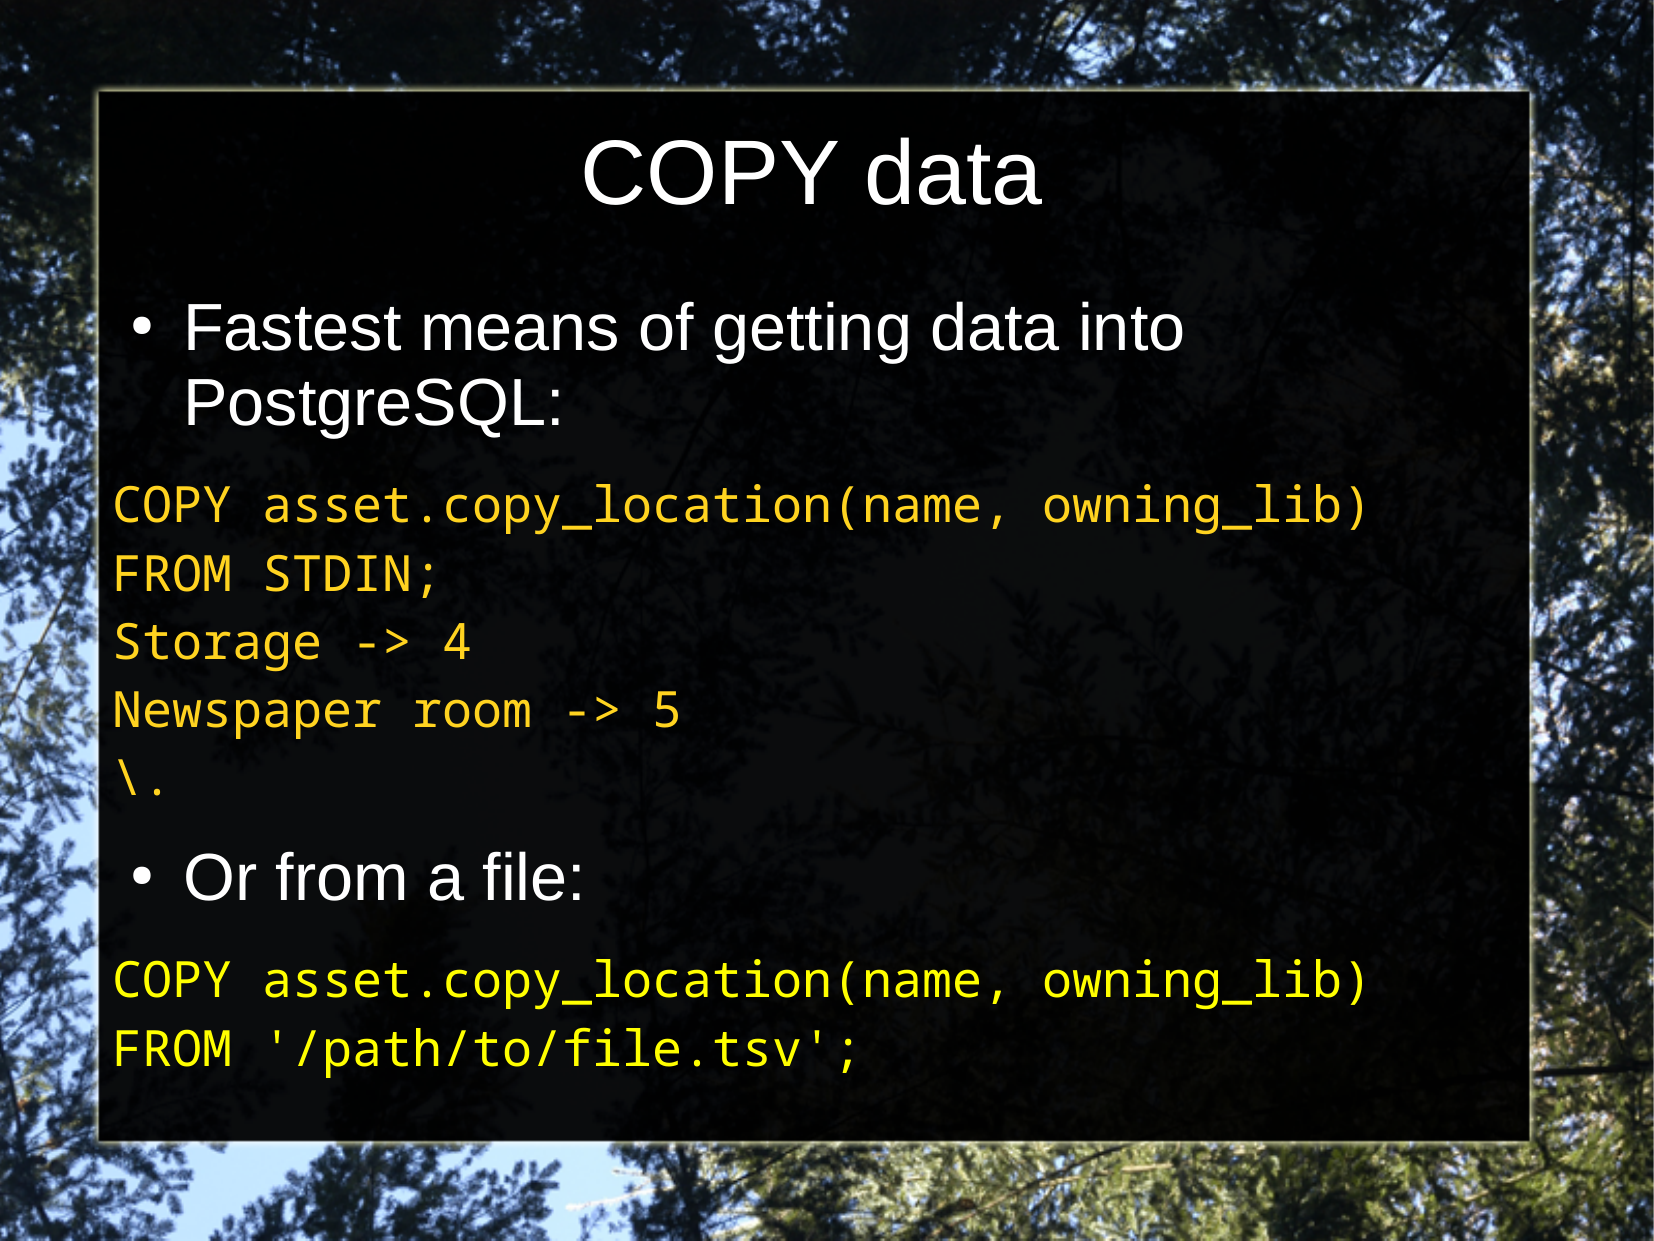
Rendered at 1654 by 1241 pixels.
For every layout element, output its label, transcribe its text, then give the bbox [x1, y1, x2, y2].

picture [0, 0, 1654, 1241]
title COPY data [88, 88, 1536, 257]
list Fastest means of getting data into PostgreSQL: COPY asset.copy_location(name, owning_lib) FROM STDIN; Storage -> 4 Newspaper room -> 5 \. Or from a file: COPY asset.copy_location(name, owning_lib) FROM '/path/to/file.tsv'; [112, 290, 1536, 1114]
